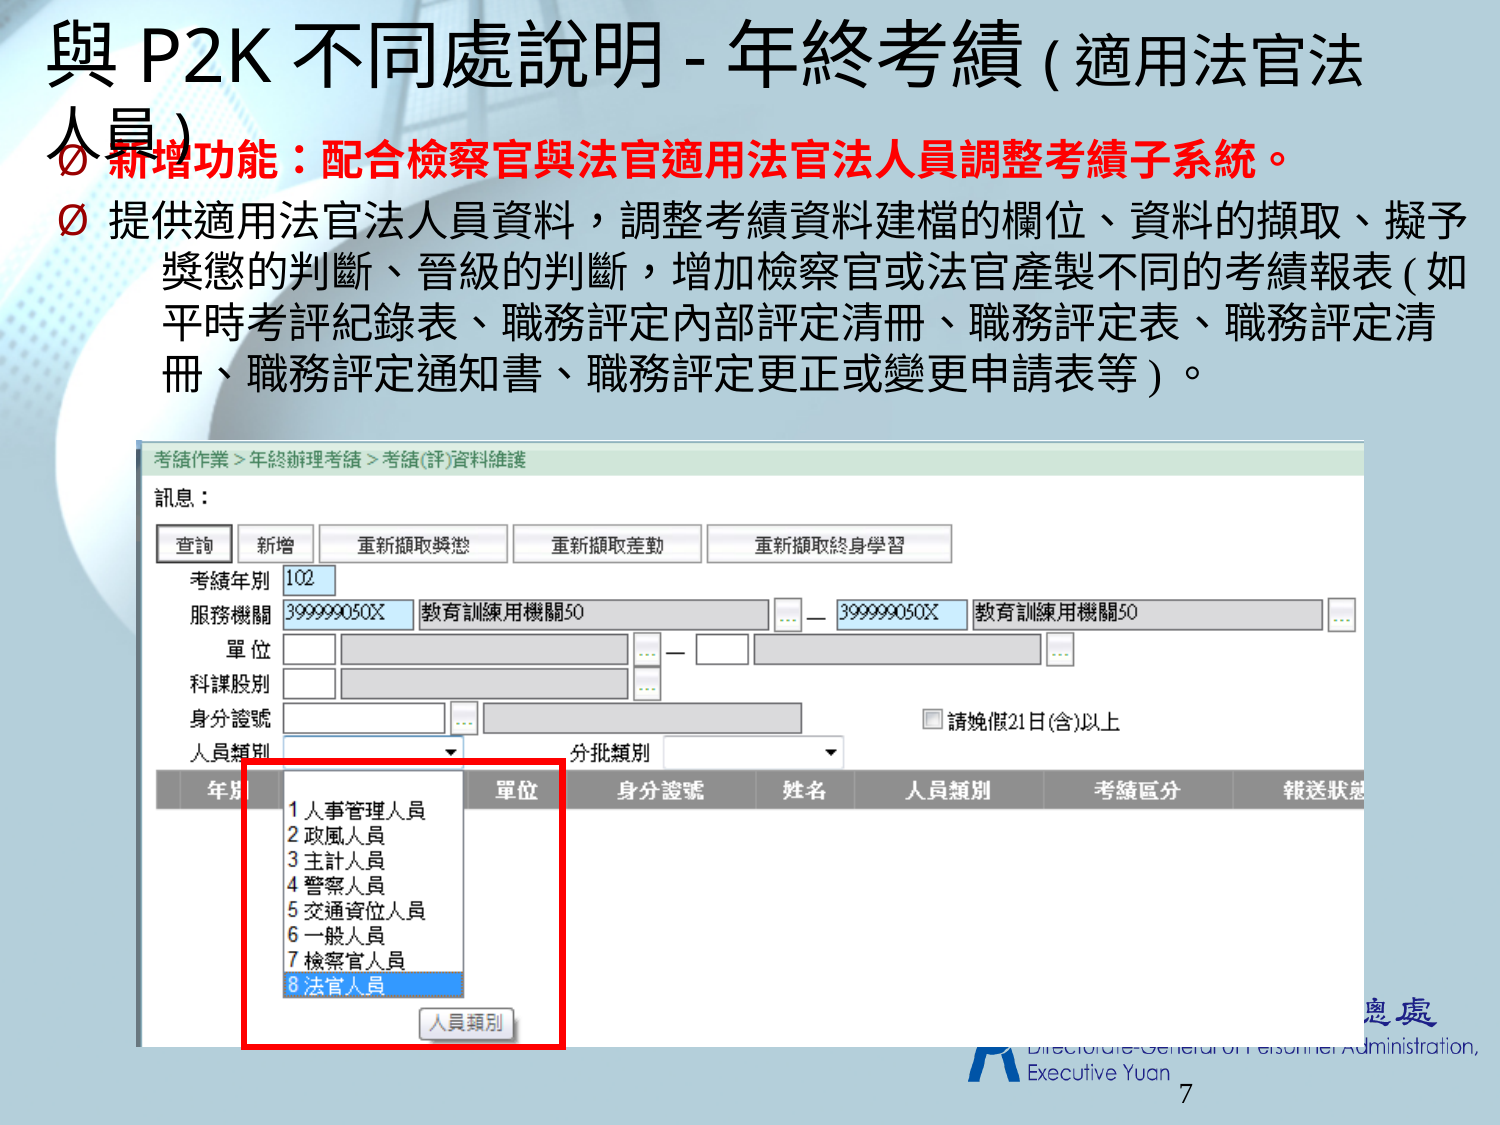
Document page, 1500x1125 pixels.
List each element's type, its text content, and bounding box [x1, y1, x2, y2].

title 與P2K不同處說明-年終考績(適用法官法人員) [29, 0, 1435, 161]
picture [136, 441, 1364, 1047]
picture [247, 765, 559, 1044]
text_box [1163, 1066, 1477, 1125]
list 新增功能：配合檢察官與法官適用法官法人員調整考績子系統。 提供適用法官法人員資料，調整考績資料建檔的欄位、資料的擷取、擬予獎懲的判斷、晉級的判斷，增加檢察官或法官產製不同的考績報表(如平時考評紀錄表、職務評定內部評定清冊、職務評定表、職務評定清冊、職務評定通知書、職務評定更正或變更申請表等)。 [41, 125, 1489, 441]
